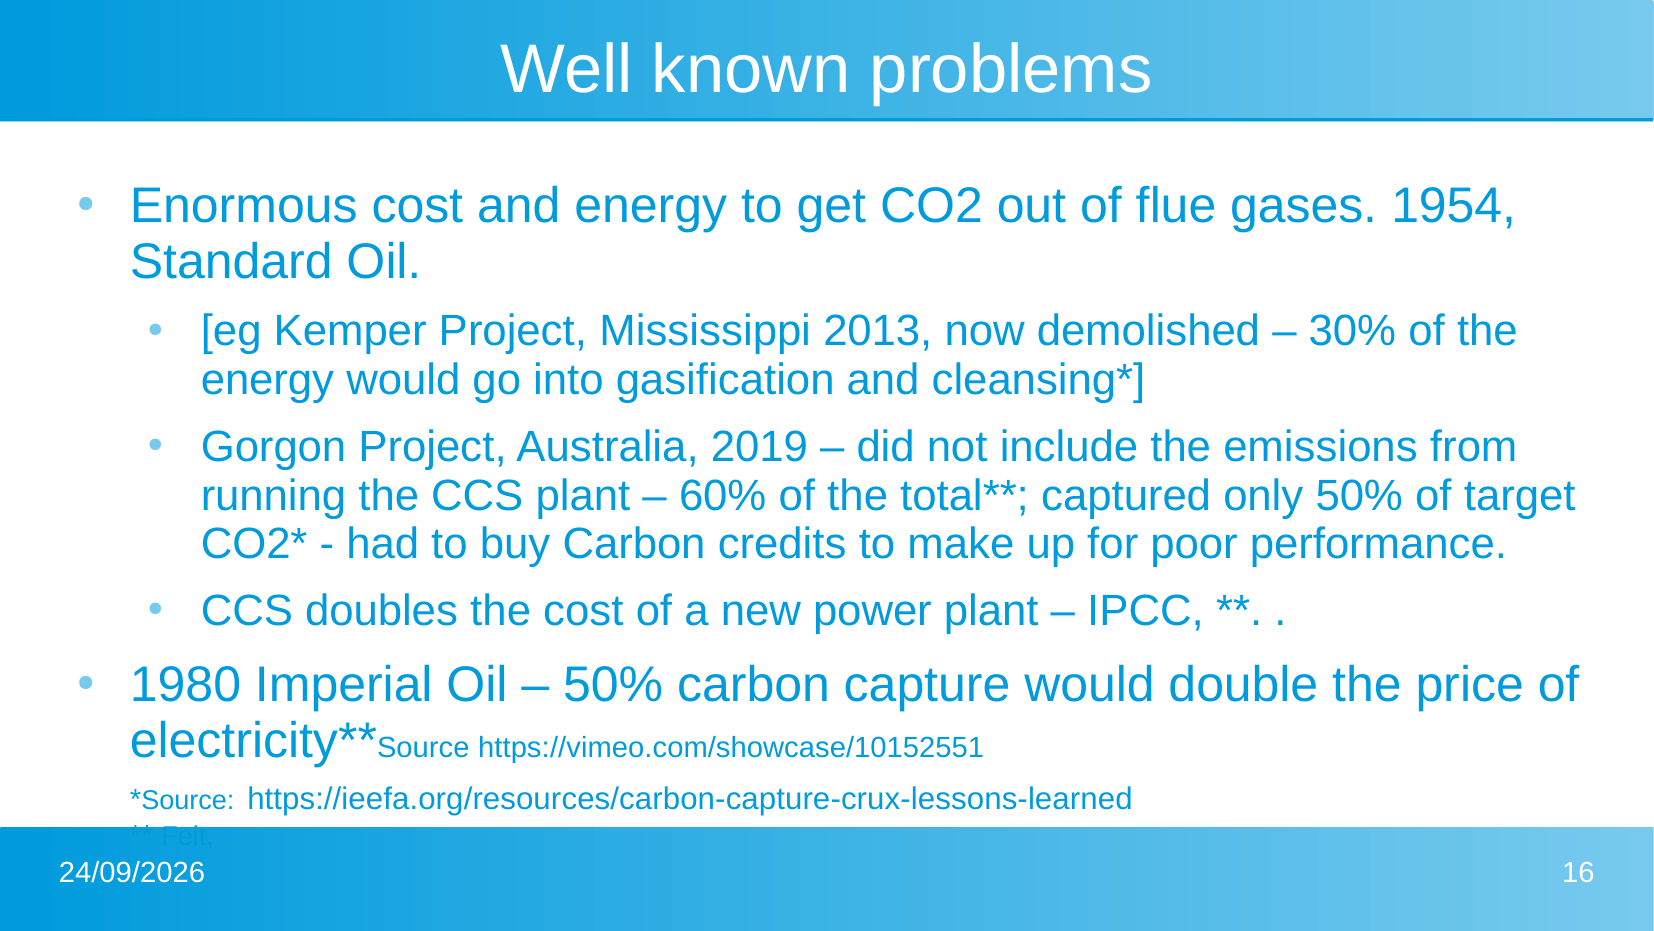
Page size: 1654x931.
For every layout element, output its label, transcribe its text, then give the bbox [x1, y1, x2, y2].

title Well known problems [59, 29, 1595, 108]
list Enormous cost and energy to get CO2 out of flue gases. 1954, Standard Oil. [eg Kemper Project, Mississippi 2013, now demolished – 30% of the energy would go into gasification and cleansing*] Gorgon Project, Australia, 2019 – did not include the emissions from running the CCS plant – 60% of the total**; captured only 50% of target CO2* - had to buy Carbon credits to make up for poor performance. CCS doubles the cost of a new power plant – IPCC, **. . 1980 Imperial Oil – 50% carbon capture would double the price of electricity**Source https://vimeo.com/showcase/10152551 *Source: https://ieefa.org/resources/carbon-capture-crux-lessons-learned ** Feit, [59, 177, 1595, 768]
